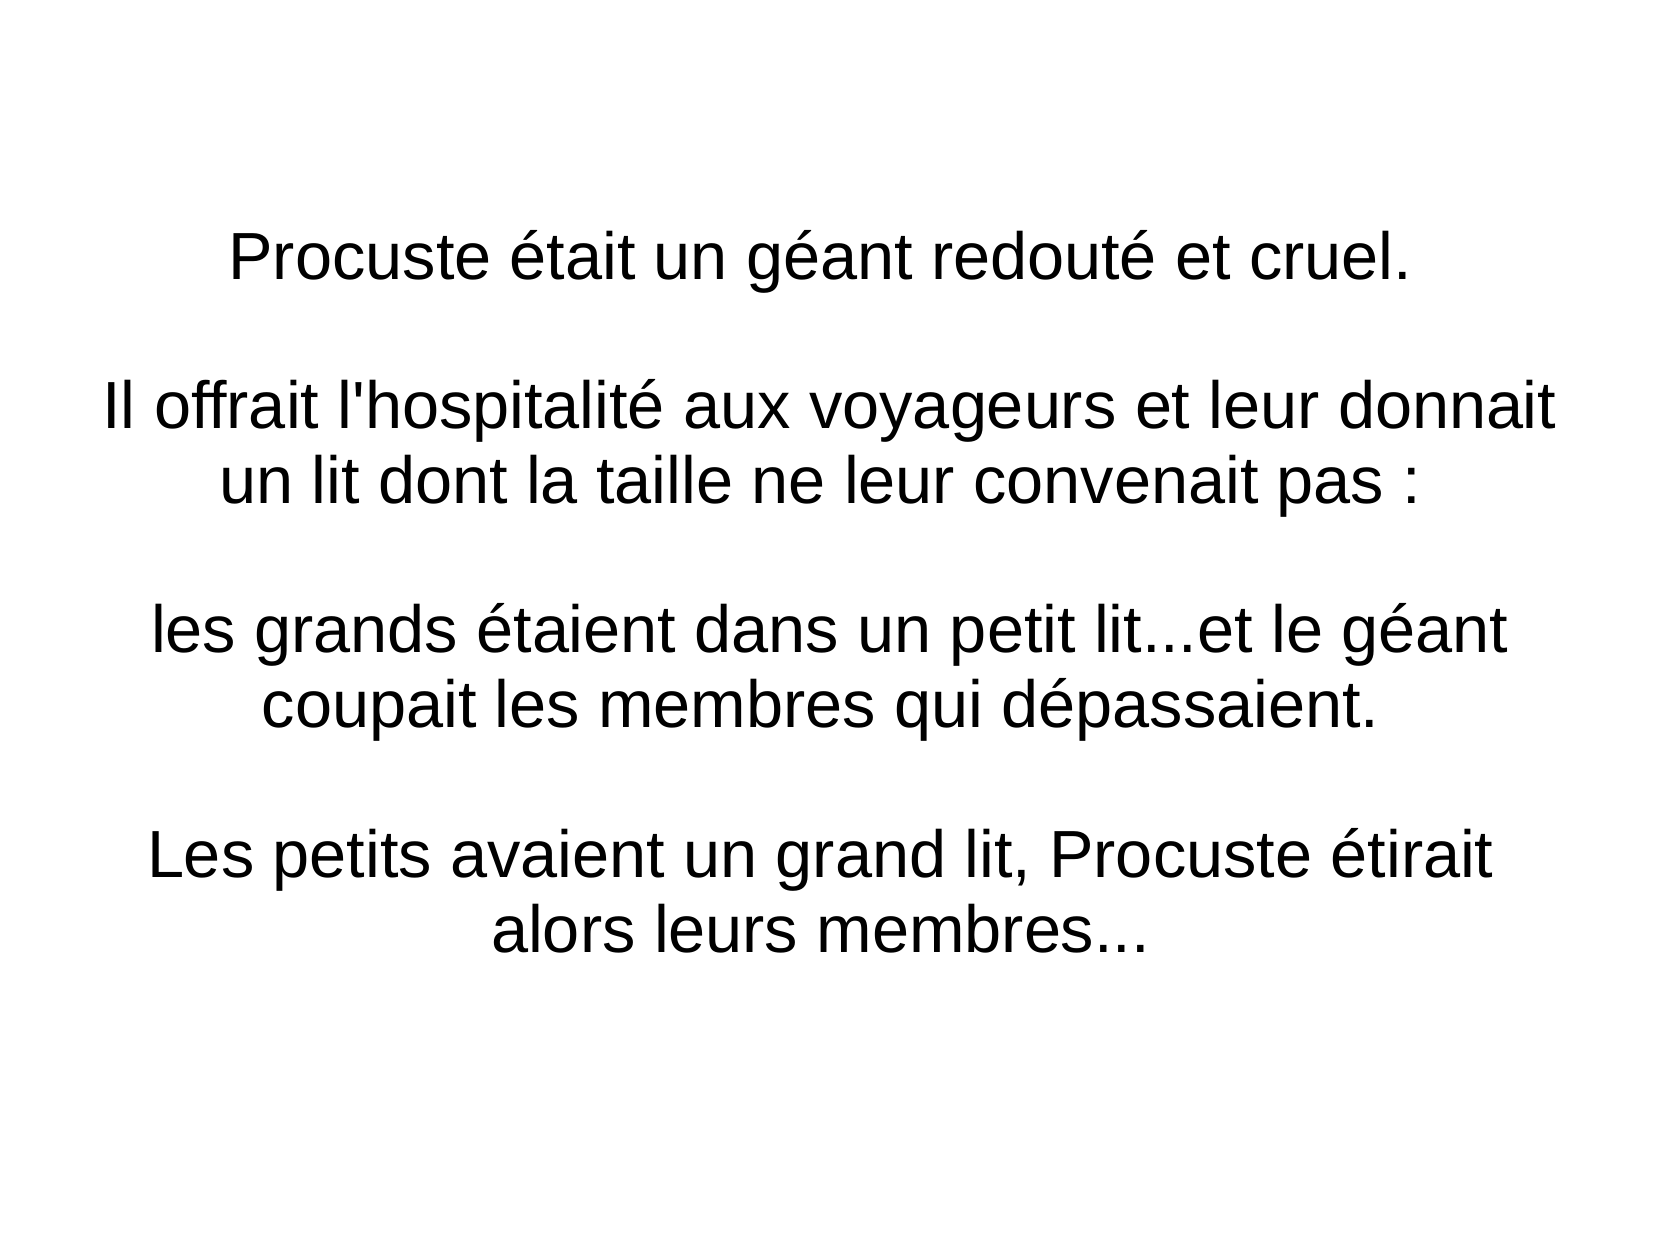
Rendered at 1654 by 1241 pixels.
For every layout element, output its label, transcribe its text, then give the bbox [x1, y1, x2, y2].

subtitle Procuste était un géant redouté et cruel. Il offrait l'hospitalité aux voyageurs et leur donnait un lit dont la taille ne leur convenait pas : les grands étaient dans un petit lit...et le géant coupait les membres qui dépassaient. Les petits avaient un grand lit, Procuste étirait alors leurs membres... [76, 62, 1565, 1123]
